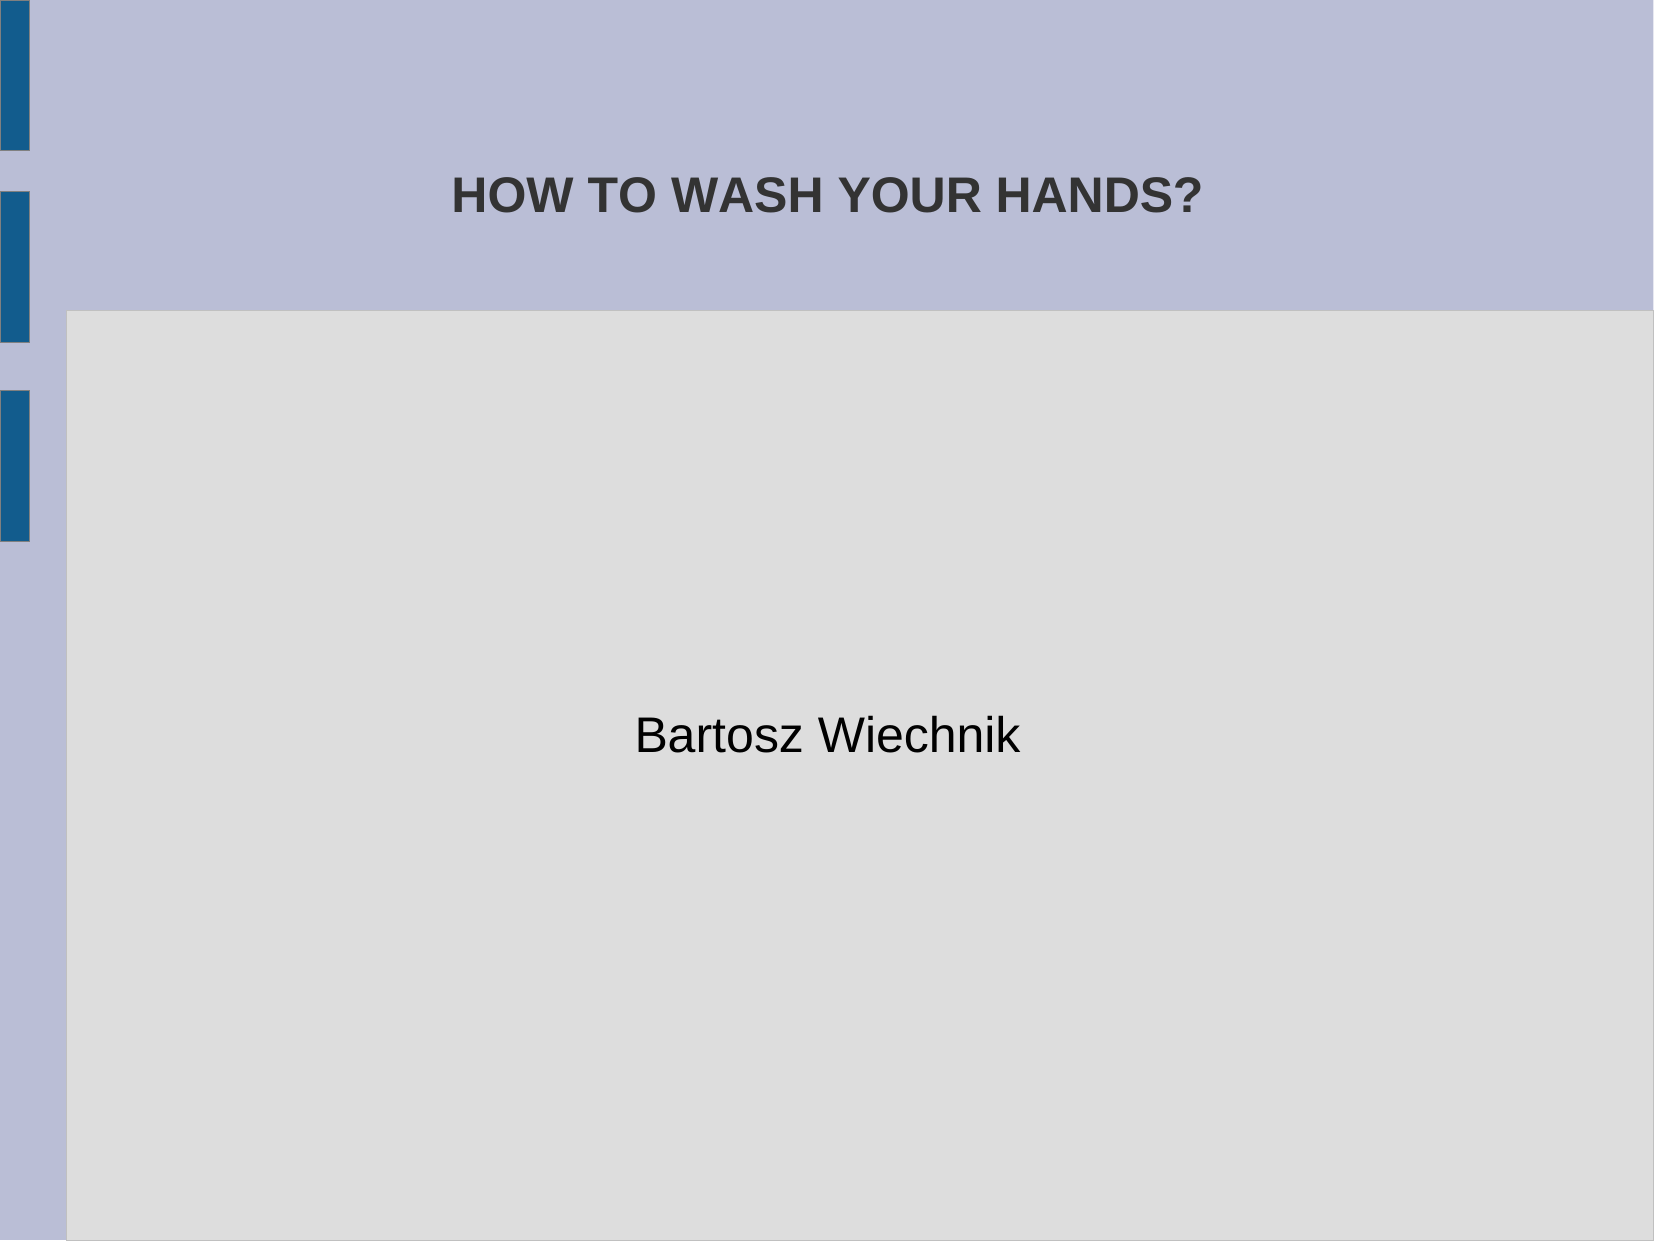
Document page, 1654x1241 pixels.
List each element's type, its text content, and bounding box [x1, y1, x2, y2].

title HOW TO WASH YOUR HANDS? [121, 91, 1534, 299]
subtitle Bartosz Wiechnik [121, 344, 1534, 1127]
